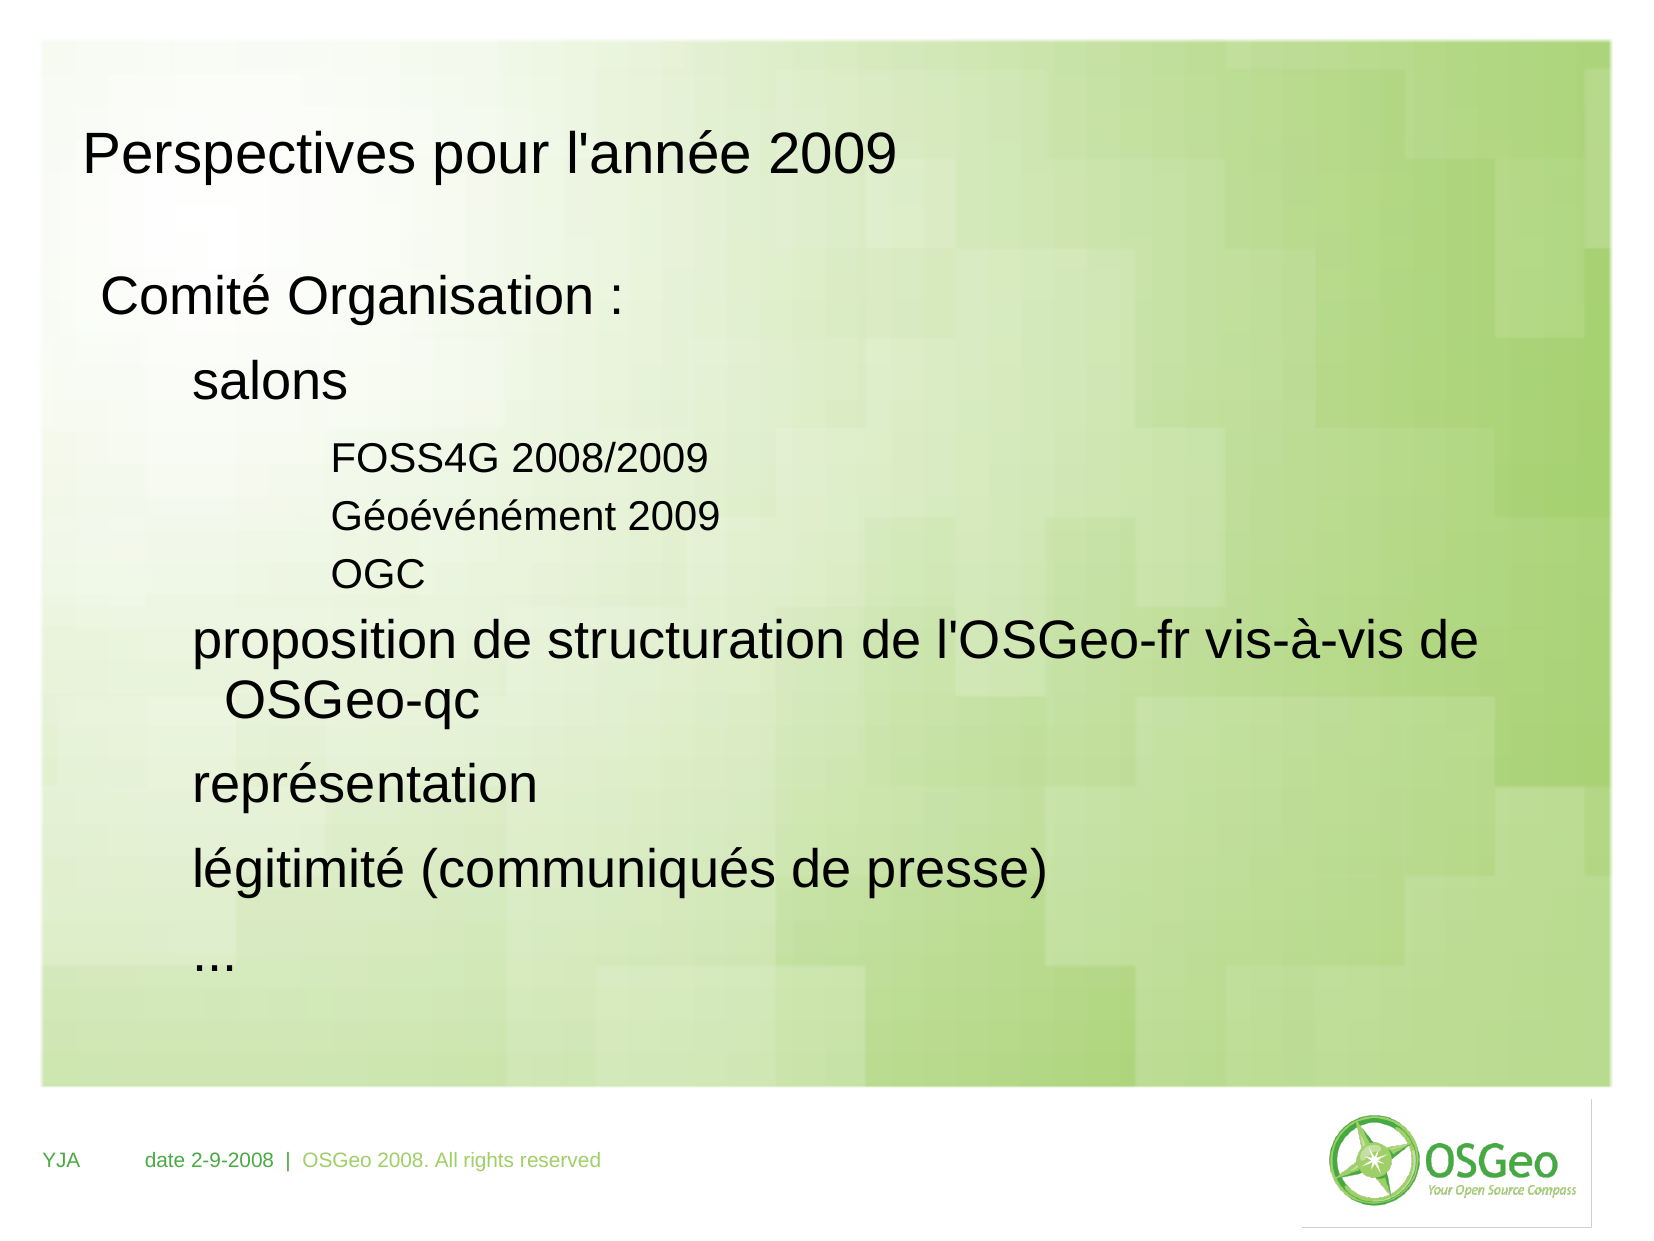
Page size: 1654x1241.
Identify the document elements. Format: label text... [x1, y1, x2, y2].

title Perspectives pour l'année 2009 [82, 49, 1571, 257]
picture [0, 1, 1654, 1239]
list Comité Organisation : salons FOSS4G 2008/2009 Géoévénément 2009 OGC proposition de structuration de l'OSGeo-fr vis-à-vis de OSGeo-qc représentation légitimité (communiqués de presse) ... [82, 265, 1571, 1170]
